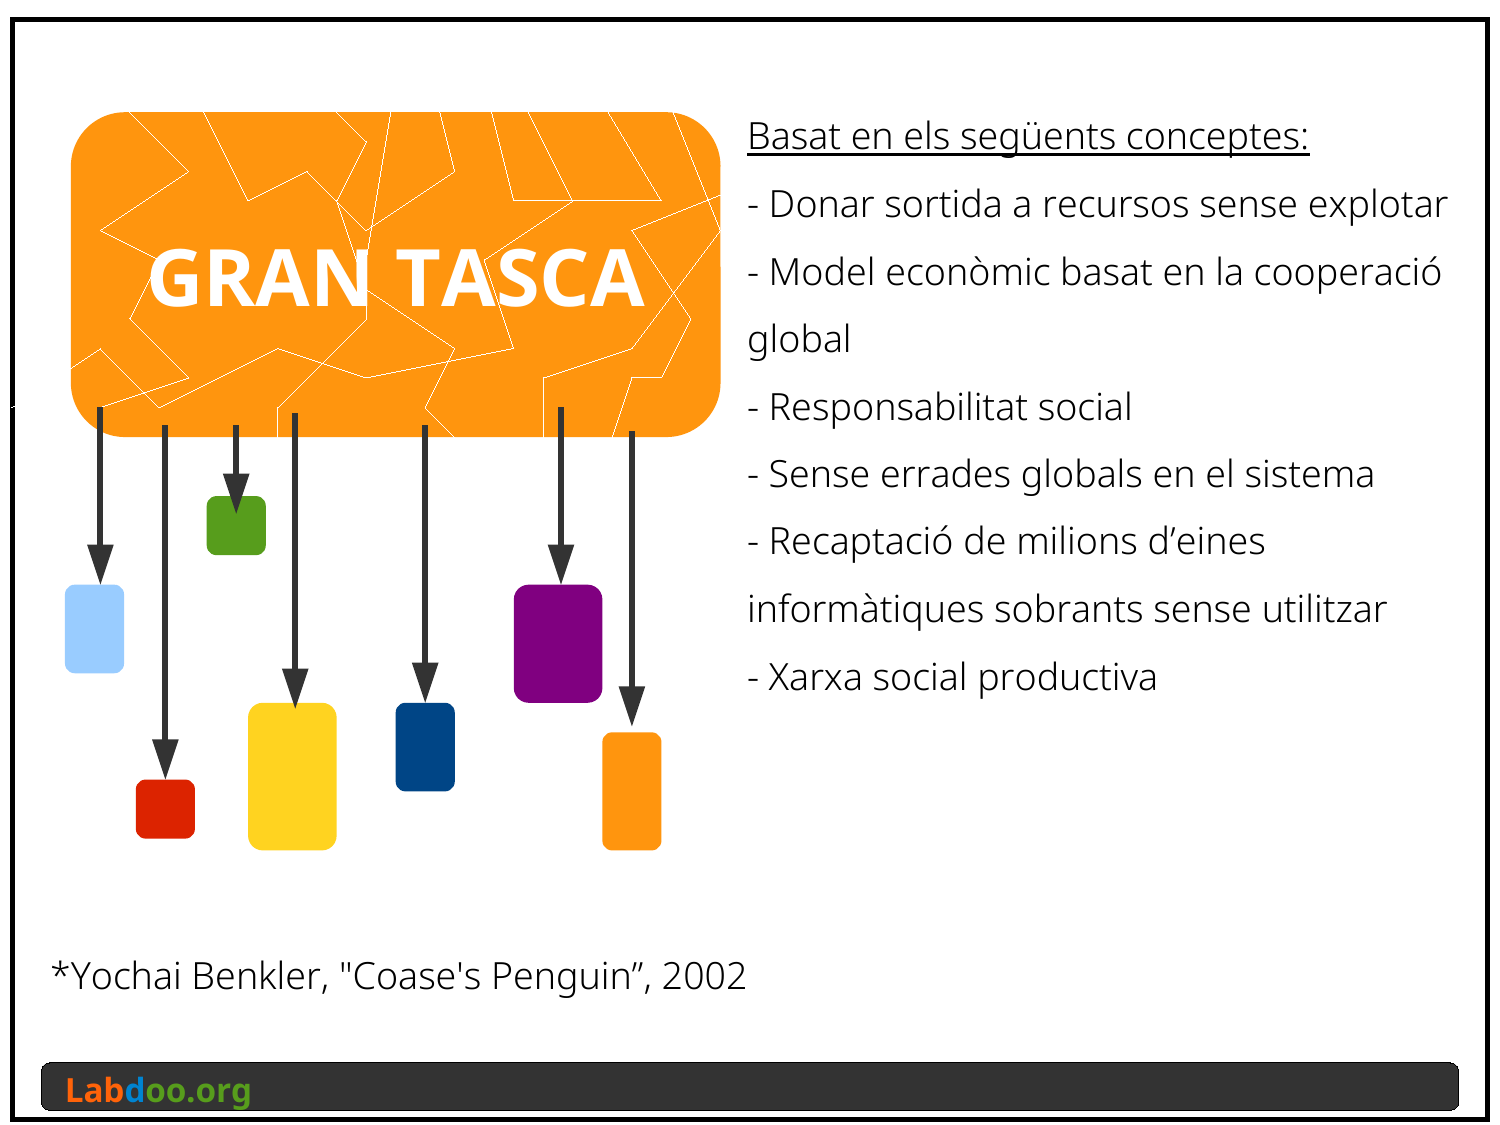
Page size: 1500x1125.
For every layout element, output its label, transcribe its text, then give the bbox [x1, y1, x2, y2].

text_box [64, 584, 125, 674]
text_box [395, 702, 455, 792]
text_box [135, 779, 195, 839]
text_box [513, 584, 603, 703]
text_box [248, 702, 337, 851]
text_box Basat en els següents conceptes: - Donar sortida a recursos sense explotar - Model econòmic basat en la cooperació global - Responsabilitat social - Sense errades globals en el sistema - Recaptació de milions d’eines informàtiques sobrants sense utilitzar - Xarxa social productiva [732, 82, 1500, 976]
text_box [602, 732, 662, 851]
text_box *Yochai Benkler, "Coase's Penguin”, 2002 [35, 944, 1010, 1028]
text_box [206, 496, 266, 556]
text_box GRAN TASCA [70, 112, 721, 438]
